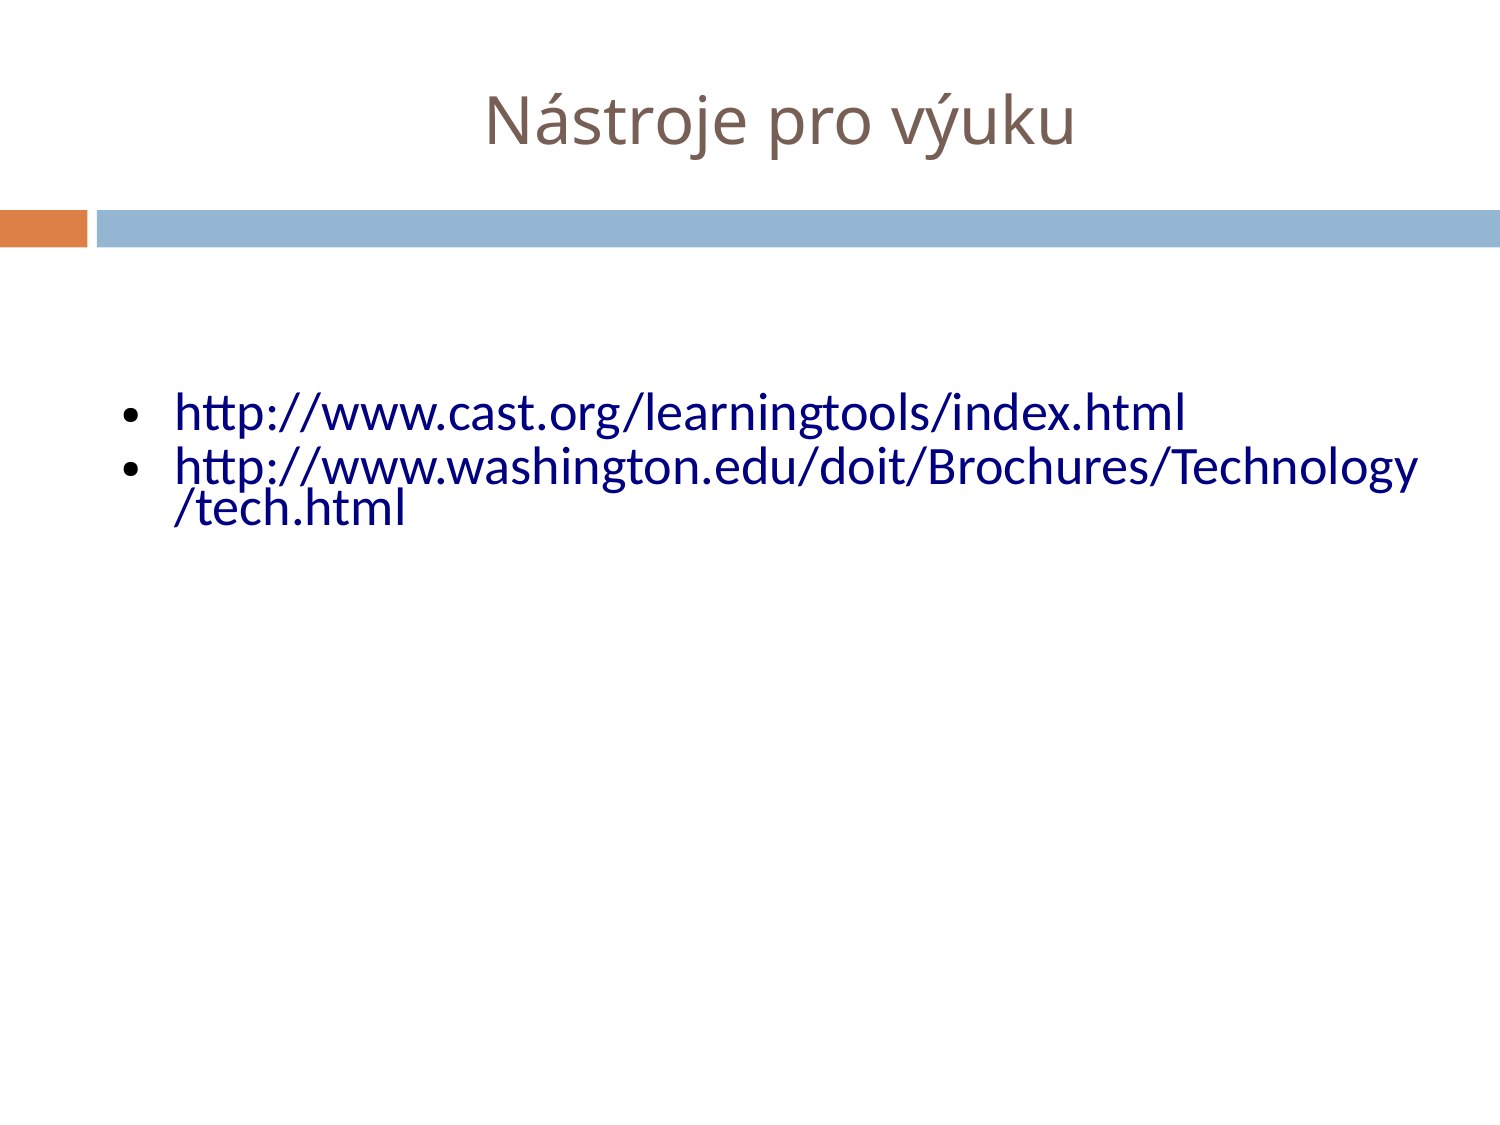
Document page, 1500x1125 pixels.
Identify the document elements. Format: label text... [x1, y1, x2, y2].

list http://www.cast.org/learningtools/index.html http://www.washington.edu/doit/Brochures/Technology/tech.html [103, 389, 1441, 1125]
title Nástroje pro výuku [100, 37, 1438, 200]
